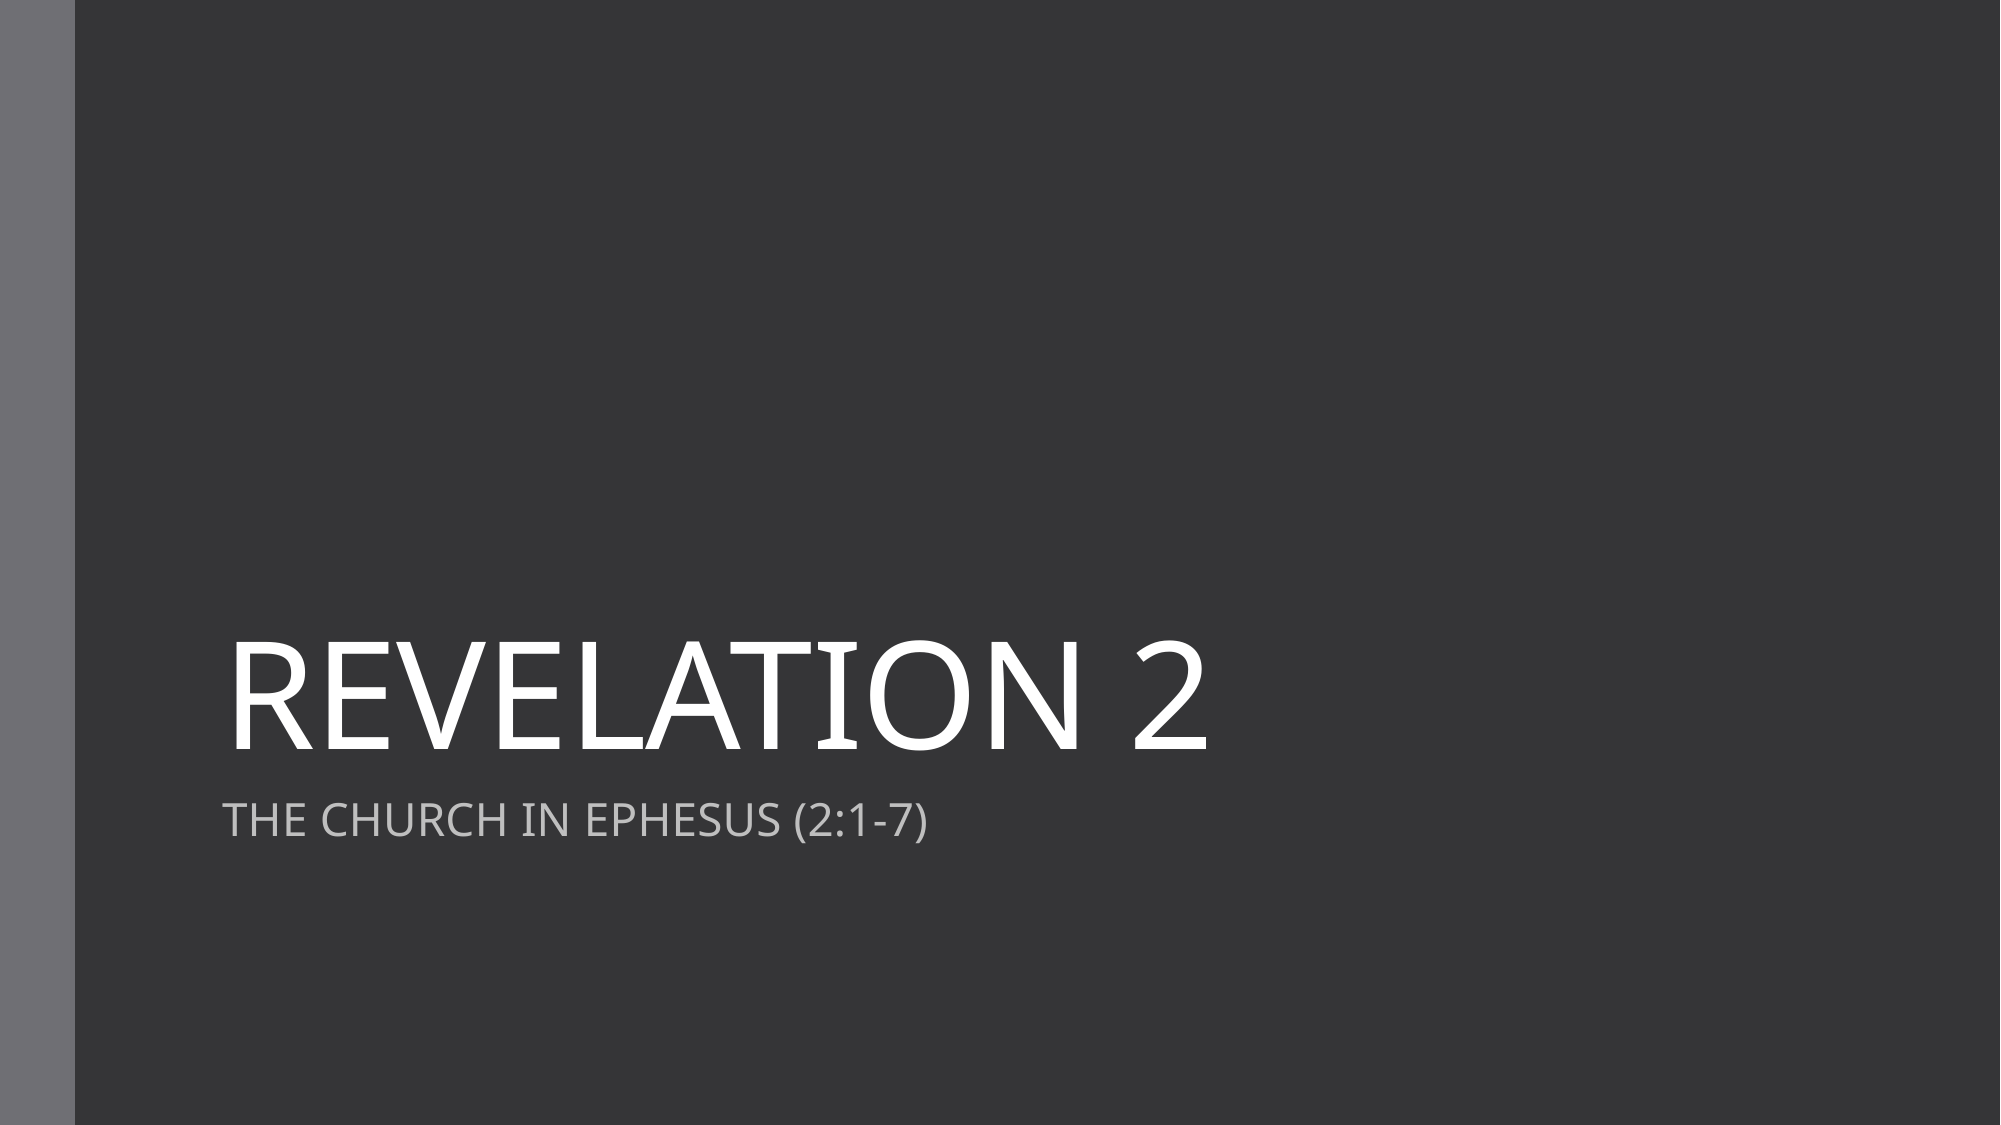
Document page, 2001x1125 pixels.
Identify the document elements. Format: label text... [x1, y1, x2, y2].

subtitle THE CHURCH IN EPHESUS (2:1-7) [206, 787, 1752, 1066]
title REVELATION 2 [206, 124, 1752, 787]
